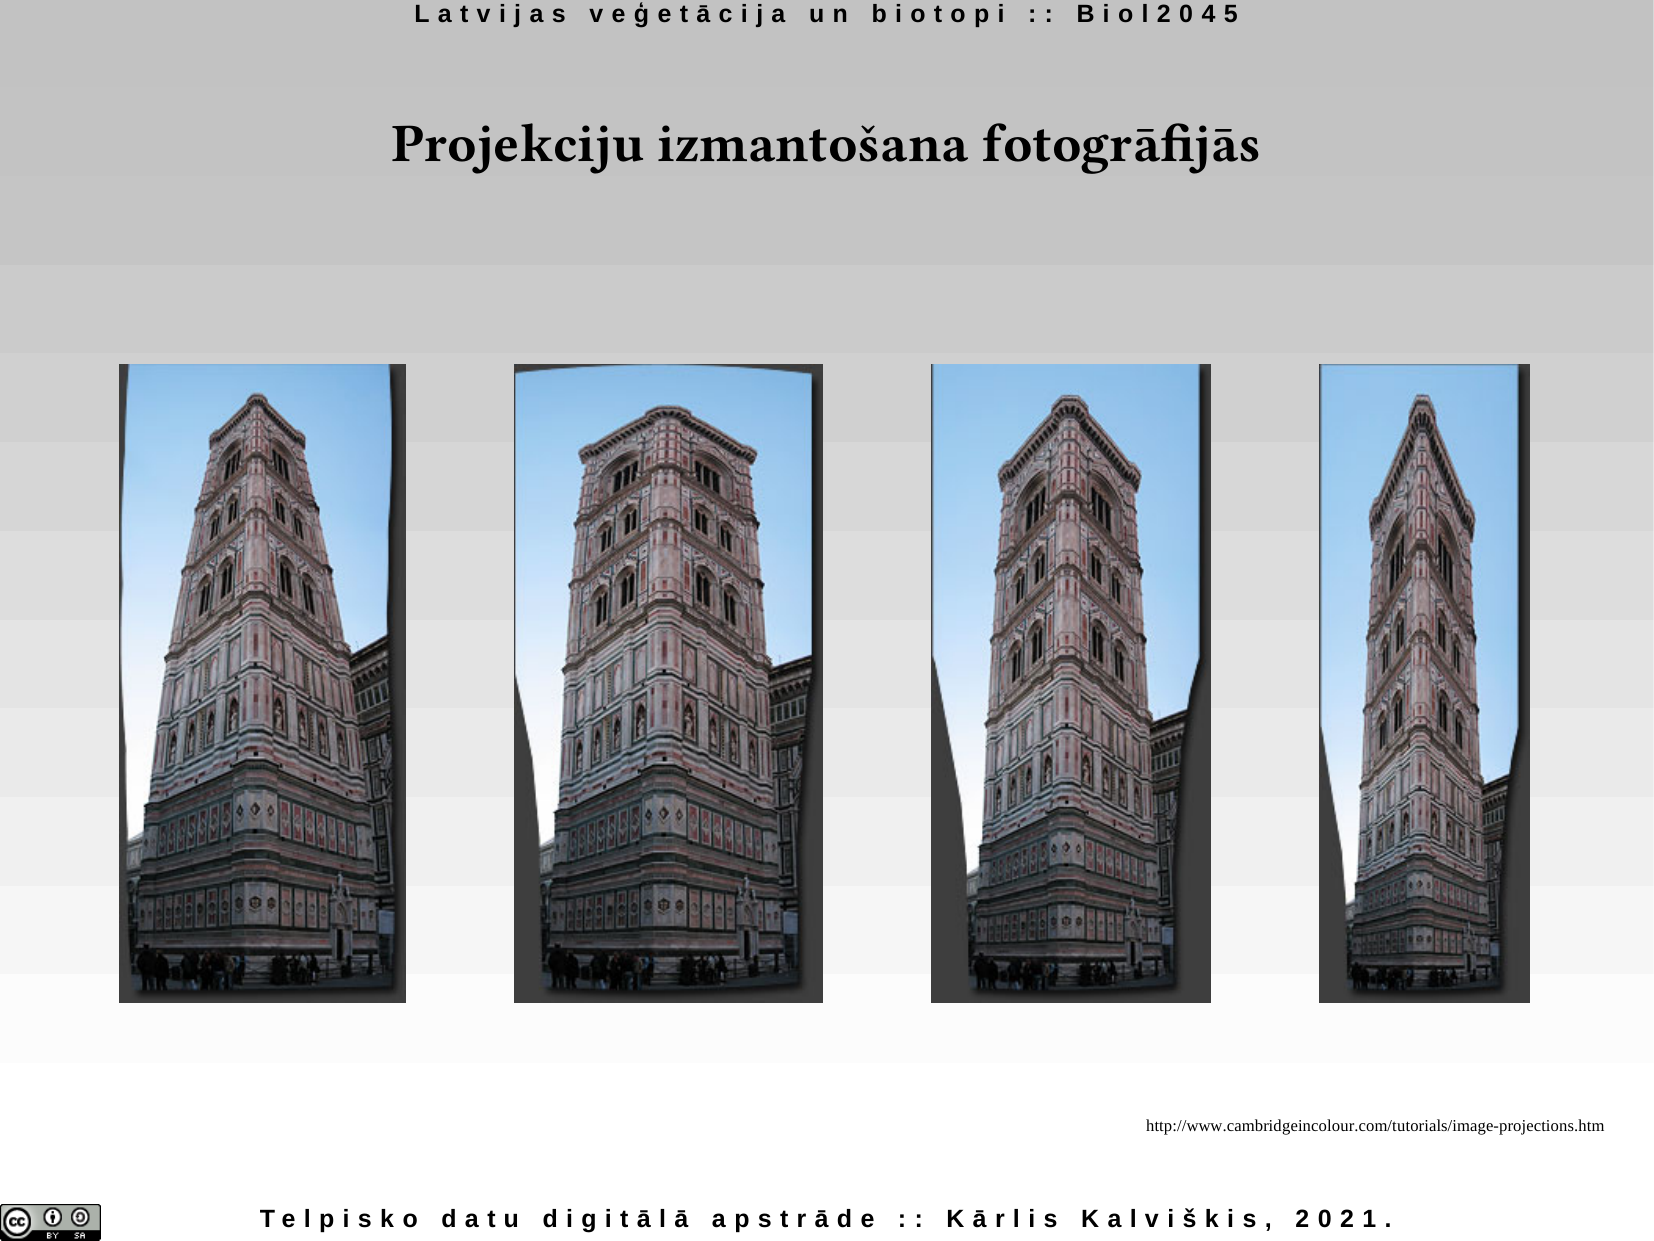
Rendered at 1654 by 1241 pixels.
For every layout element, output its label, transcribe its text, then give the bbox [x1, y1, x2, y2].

picture [0, 287, 1654, 1241]
title Projekciju izmantošana fotogrāfijās [0, 1, 1654, 287]
text_box http://www.cambridgeincolour.com/tutorials/image-projections.htm [1146, 1116, 1610, 1131]
